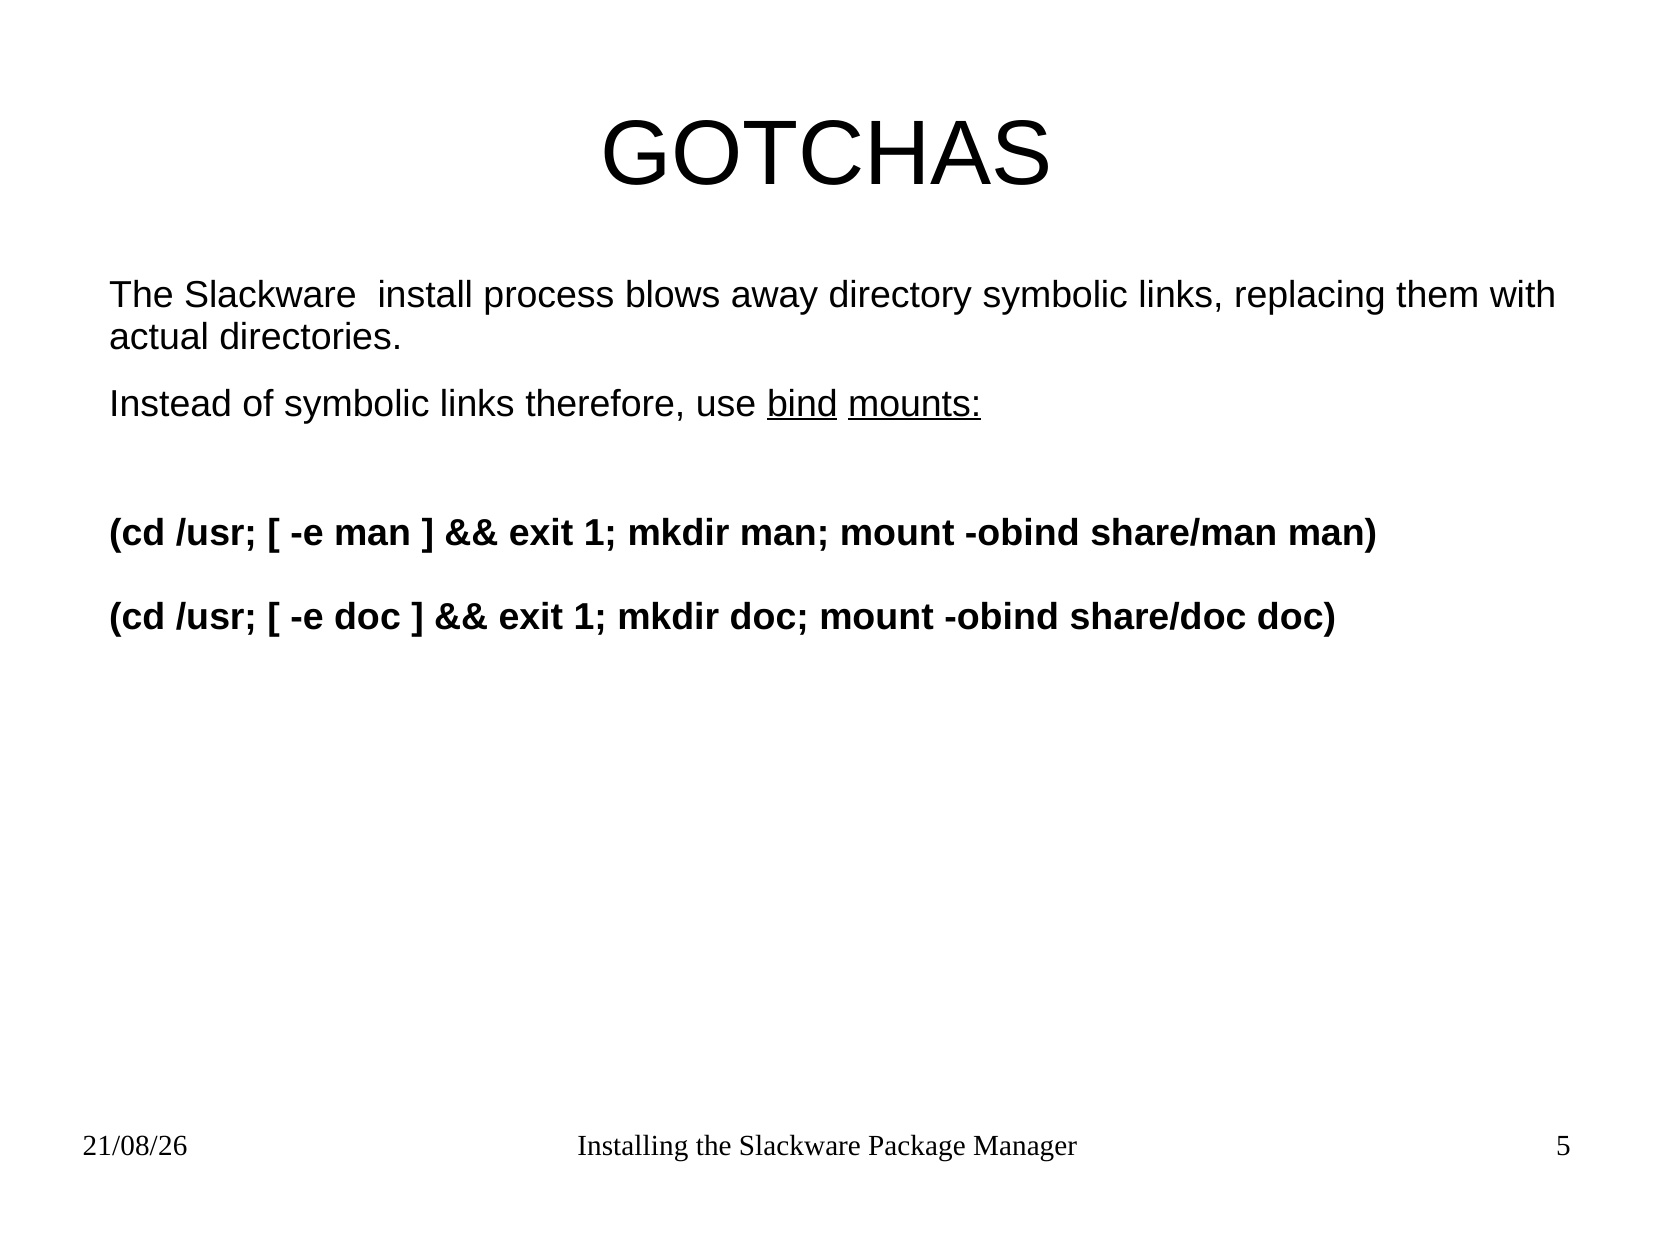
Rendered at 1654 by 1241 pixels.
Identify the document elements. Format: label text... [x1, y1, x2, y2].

title GOTCHAS [82, 49, 1571, 257]
text_box [82, 272, 1571, 1040]
text_box The Slackware install process blows away directory symbolic links, replacing them with actual directories. Instead of symbolic links therefore, use bind mounts: (cd /usr; [ -e man ] && exit 1; mkdir man; mount -obind share/man man) (cd /usr; [ -e doc ] && exit 1; mkdir doc; mount -obind share/doc doc) [94, 265, 1575, 898]
